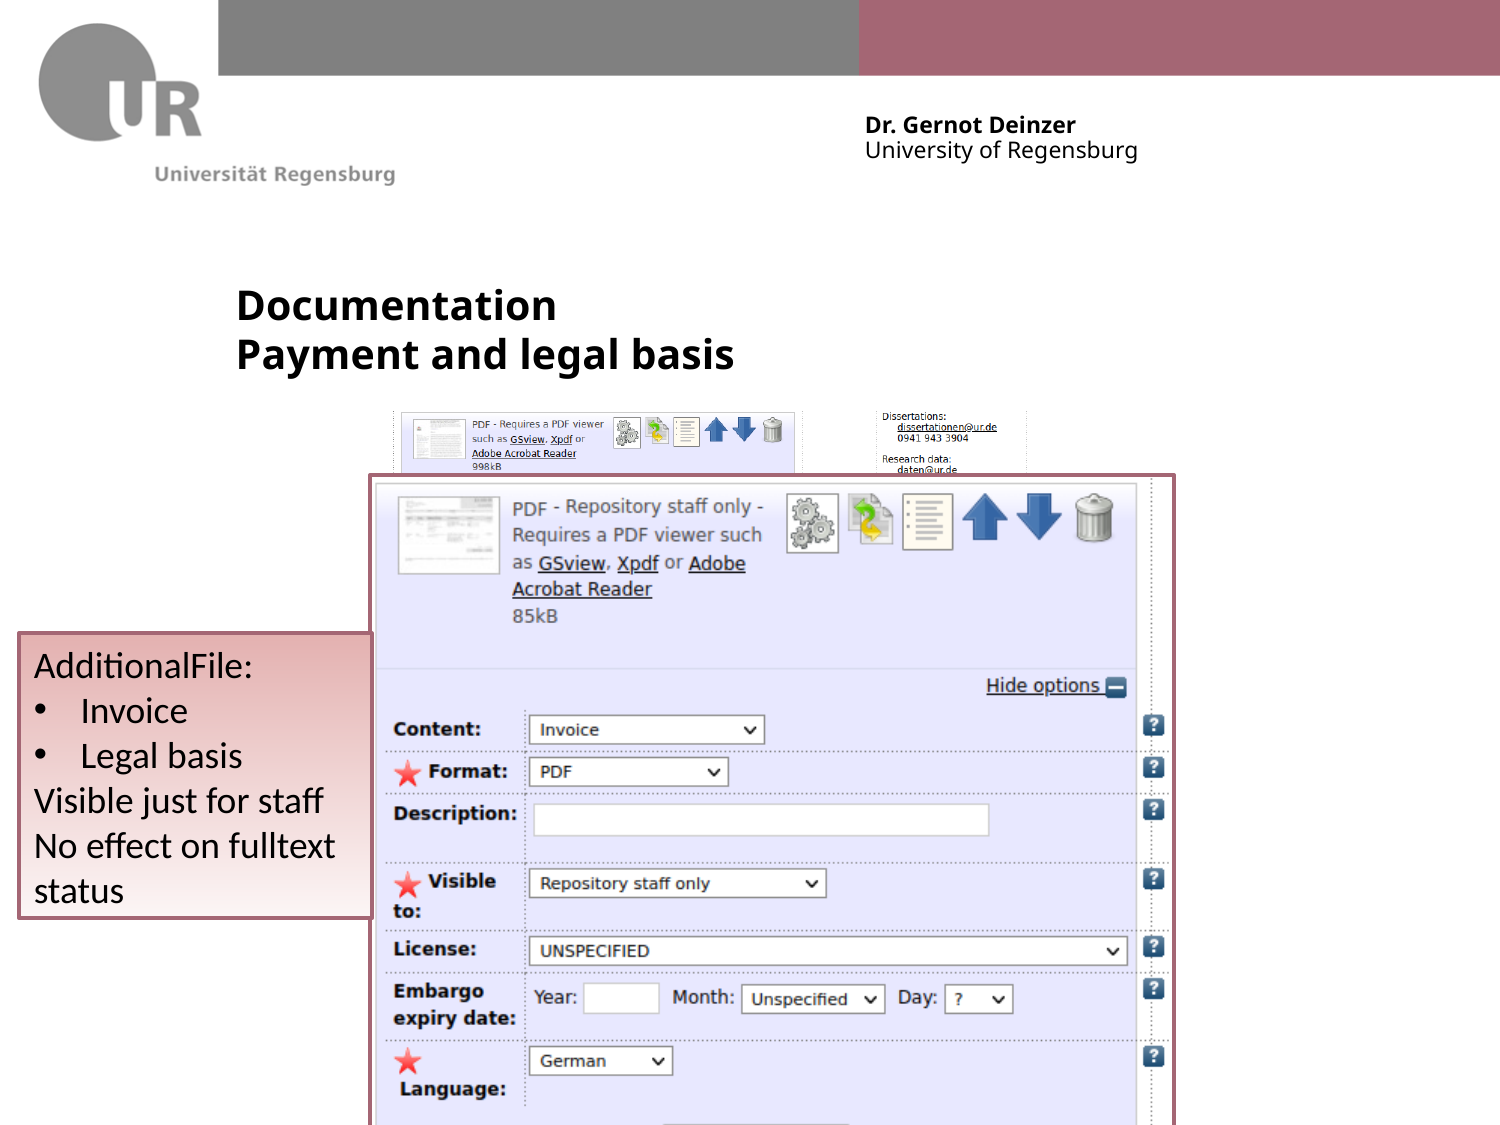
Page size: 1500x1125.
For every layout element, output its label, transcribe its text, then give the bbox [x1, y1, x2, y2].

picture [17, 18, 419, 209]
picture [371, 477, 1172, 1125]
title Documentation Payment and legal basis [220, 271, 1400, 386]
text_box AdditionalFile: Invoice Legal basis Visible just for staff No effect on fulltext status [19, 633, 372, 919]
picture [393, 410, 1048, 473]
